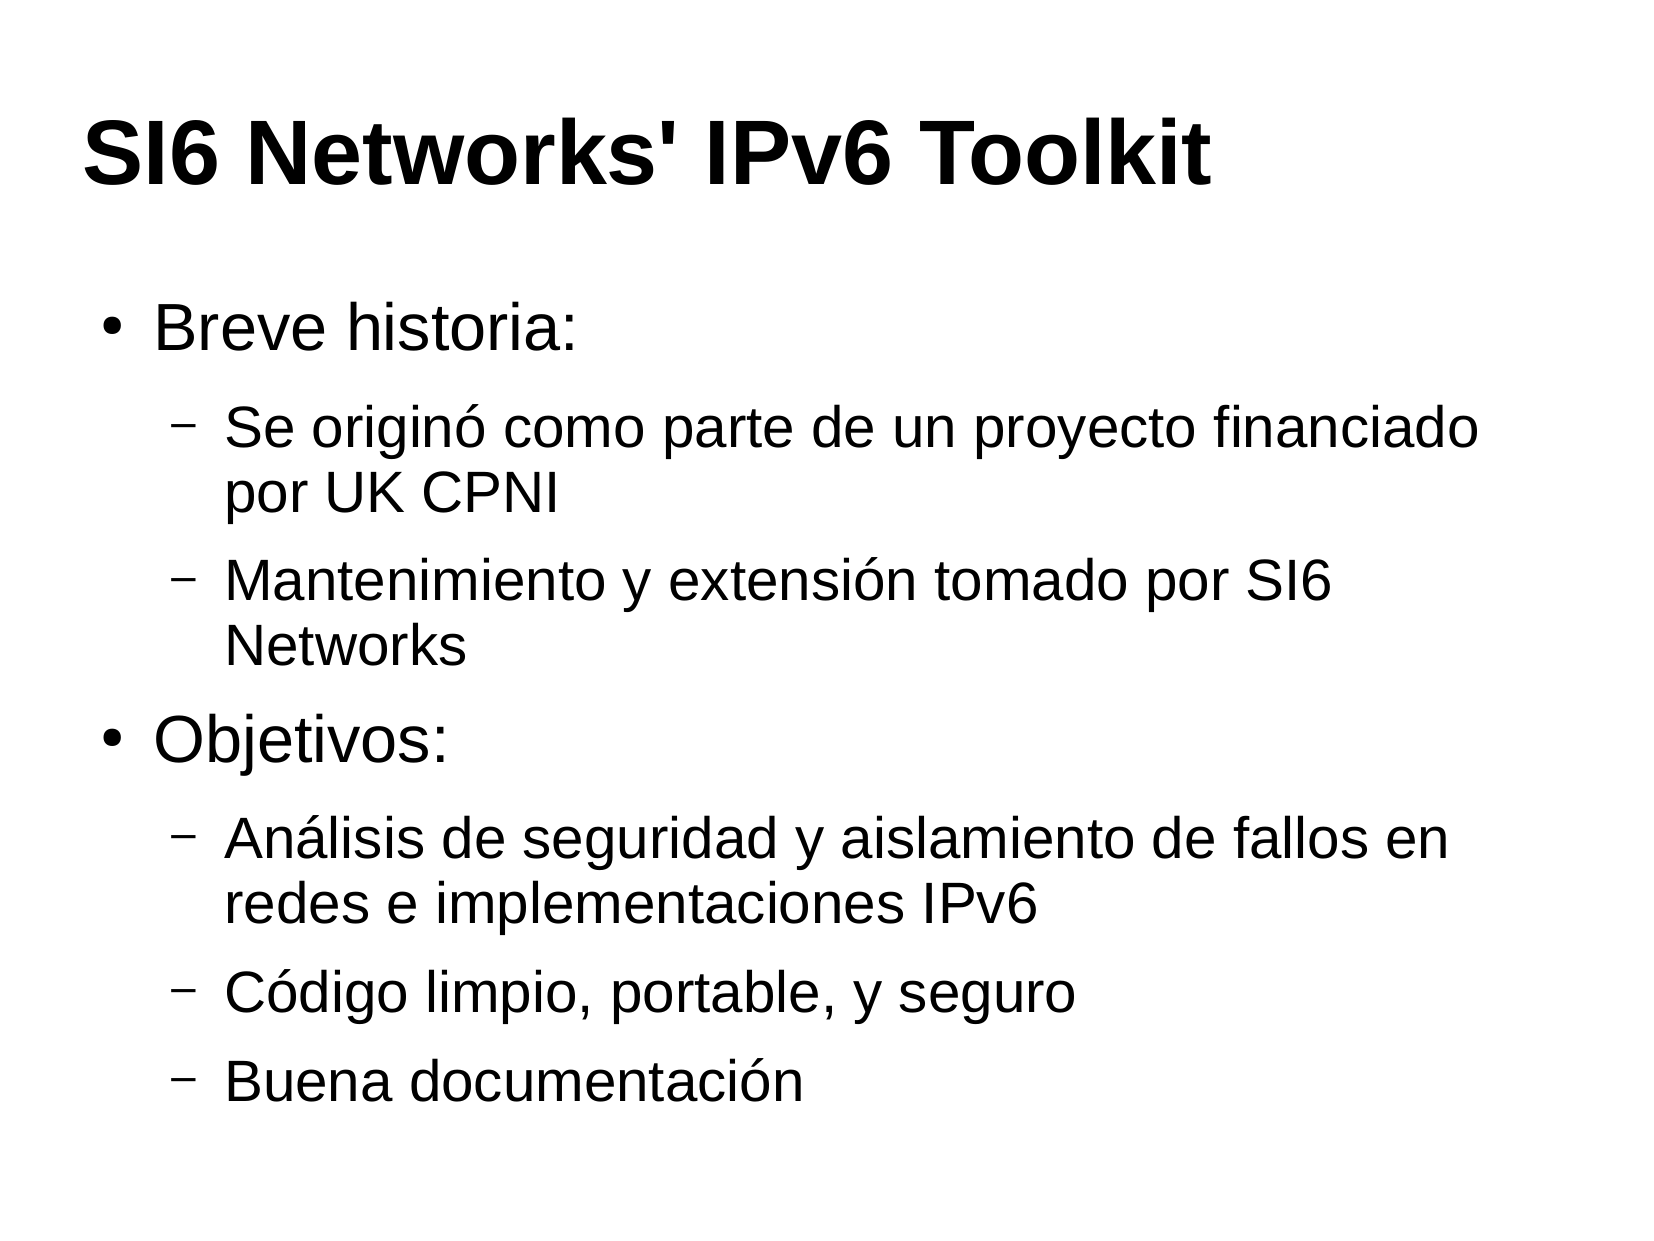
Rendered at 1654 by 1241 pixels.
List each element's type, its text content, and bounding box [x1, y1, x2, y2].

list Breve historia: Se originó como parte de un proyecto financiado por UK CPNI Mantenimiento y extensión tomado por SI6 Networks Objetivos: Análisis de seguridad y aislamiento de fallos en redes e implementaciones IPv6 Código limpio, portable, y seguro Buena documentación [82, 290, 1538, 1126]
title SI6 Networks' IPv6 Toolkit [82, 49, 1571, 257]
